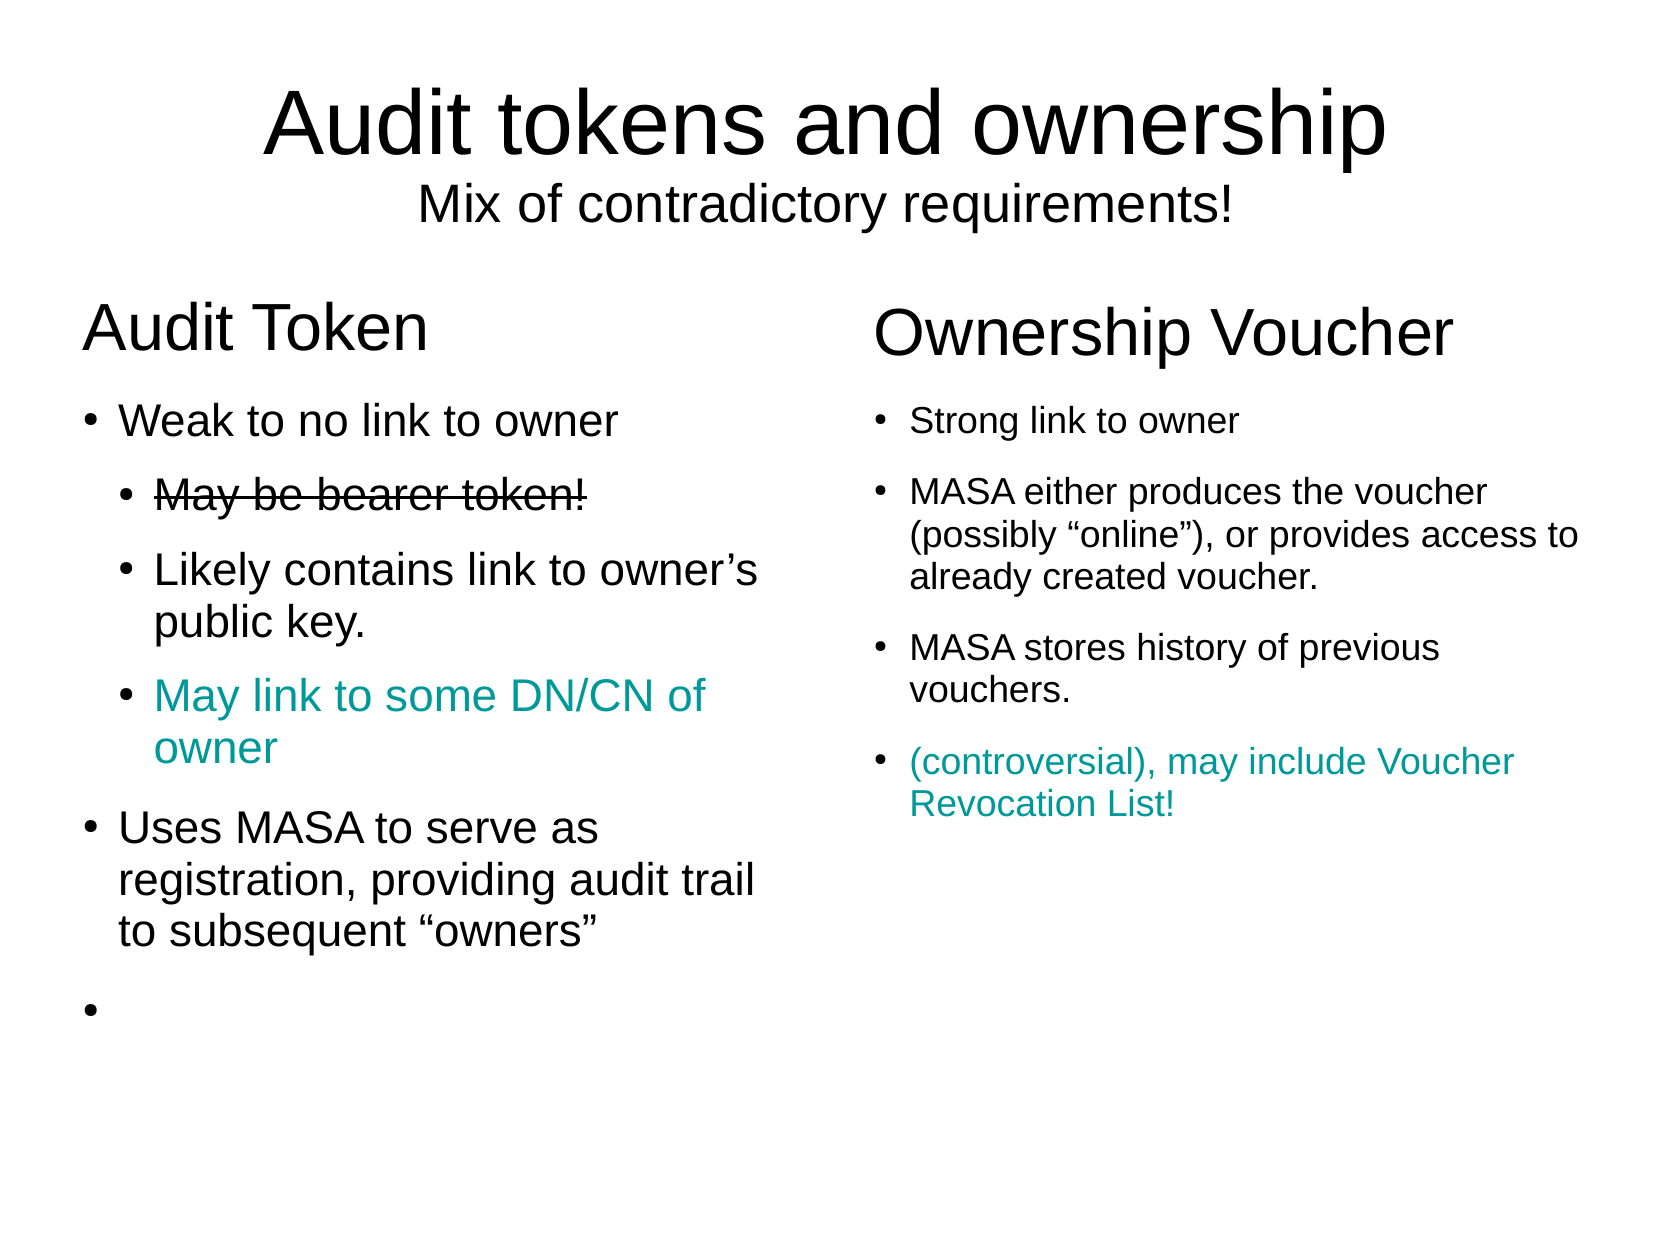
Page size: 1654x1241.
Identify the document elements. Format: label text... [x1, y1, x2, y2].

list Ownership Voucher Strong link to owner MASA either produces the voucher (possibly “online”), or provides access to already created voucher. MASA stores history of previous vouchers. (controversial), may include Voucher Revocation List! [874, 295, 1595, 1015]
list Audit Token Weak to no link to owner May be bearer token! Likely contains link to owner’s public key. May link to some DN/CN of owner Uses MASA to serve as registration, providing audit trail to subsequent “owners” [82, 290, 804, 1010]
title Audit tokens and ownership Mix of contradictory requirements! [82, 49, 1571, 257]
